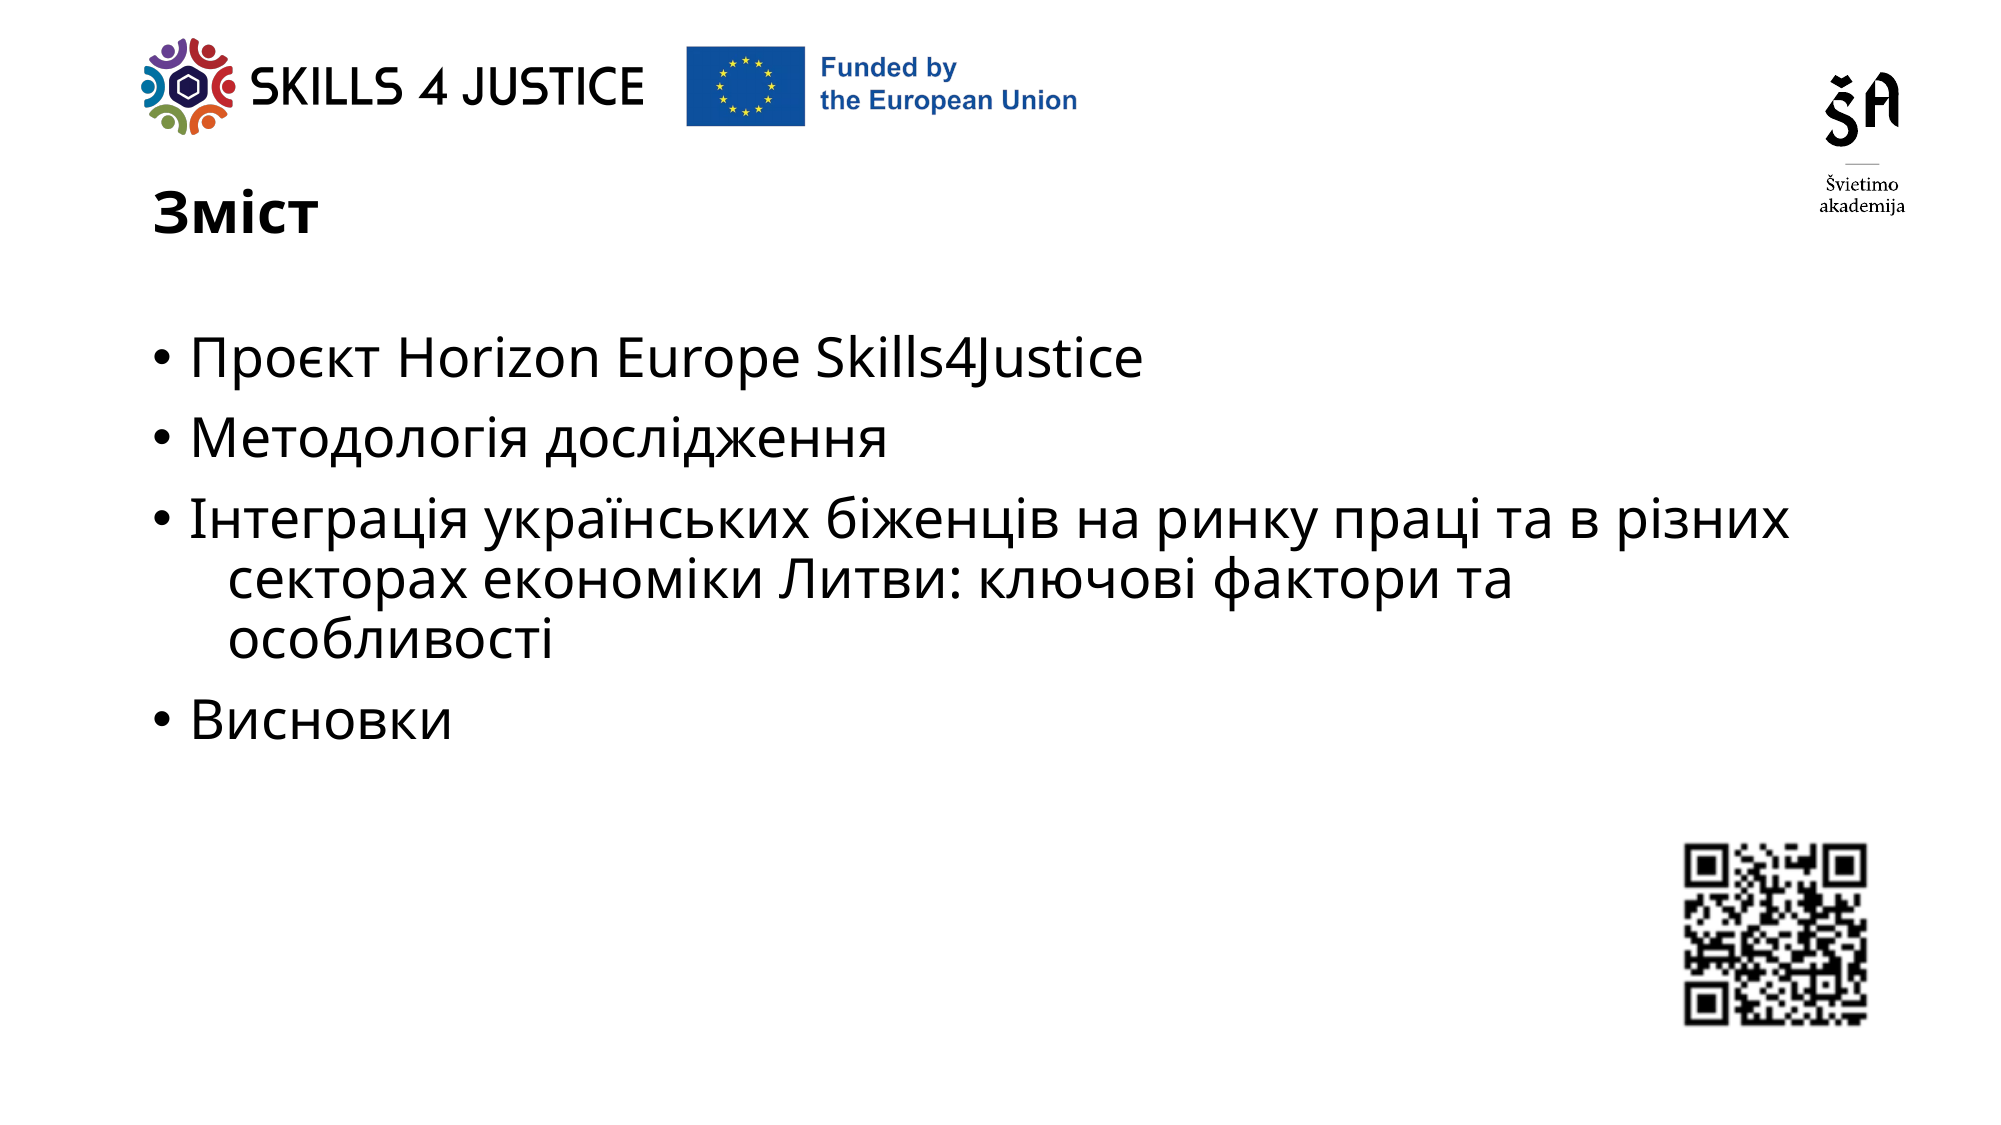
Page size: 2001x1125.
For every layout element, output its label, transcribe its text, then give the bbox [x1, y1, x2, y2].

list Проєкт Horizon Europe Skills4Justice Методологія дослідження Інтеграція українських біженців на ринку праці та в різних секторах економіки Литви: ключові фактори та особливості Висновки [137, 321, 1863, 1033]
title Зміст [137, 161, 1679, 268]
picture [1678, 837, 1874, 1033]
